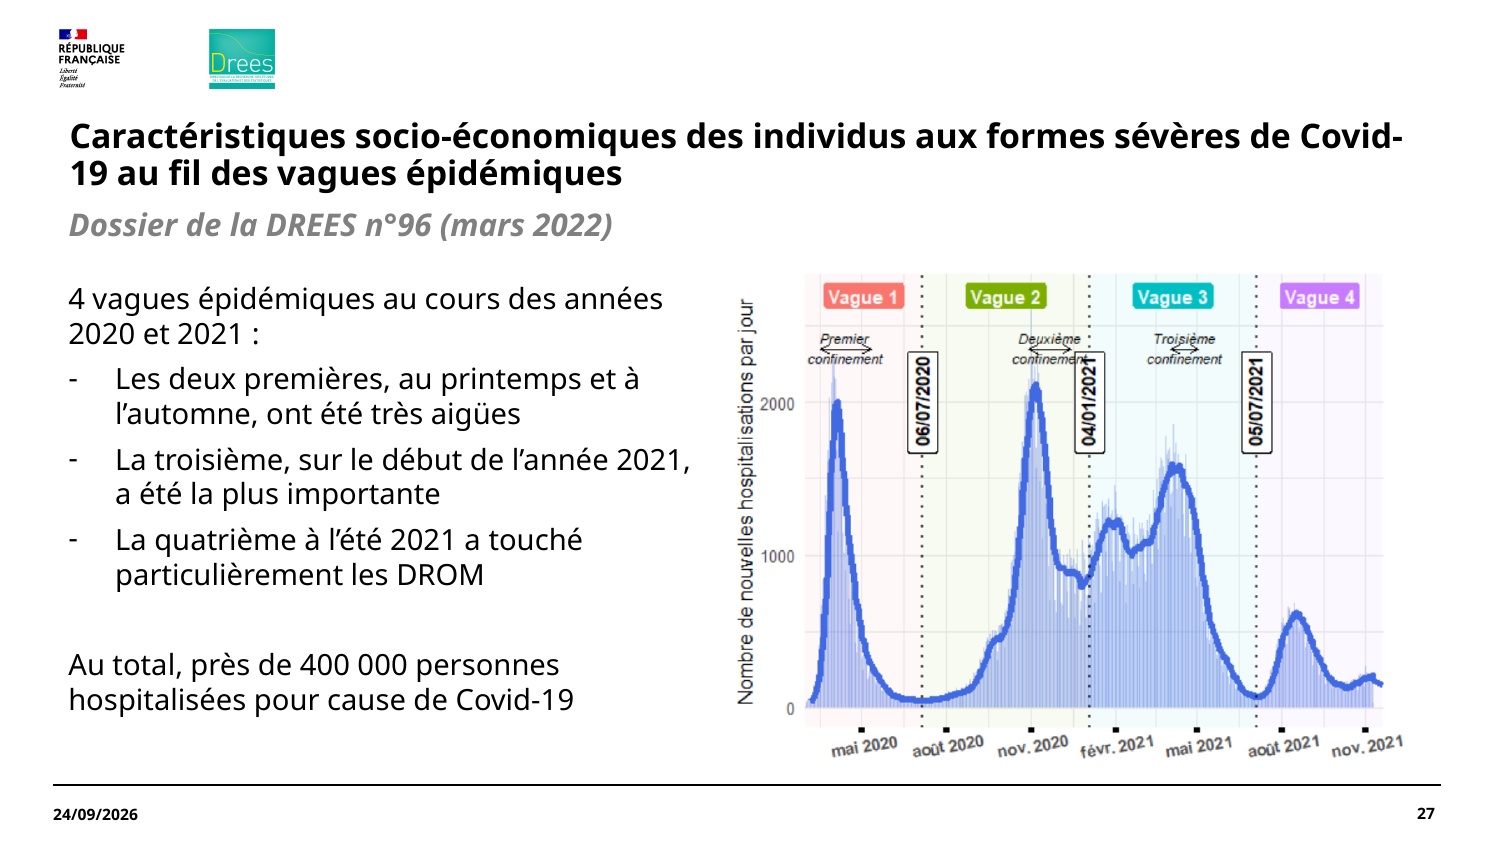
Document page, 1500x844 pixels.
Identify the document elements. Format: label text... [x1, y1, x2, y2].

picture [702, 257, 1440, 775]
title Caractéristiques socio-économiques des individus aux formes sévères de Covid-19 au fil des vagues épidémiques [53, 112, 1436, 201]
slide_number 25/11/2024 [53, 787, 246, 844]
picture [209, 29, 275, 89]
picture [47, 17, 136, 107]
list Dossier de la DREES n°96 (mars 2022) [53, 204, 1436, 245]
list 4 vagues épidémiques au cours des années 2020 et 2021 : Les deux premières, au printemps et à l’automne, ont été très aigües La troisième, sur le début de l’année 2021, a été la plus importante La quatrième à l’été 2021 a touché particulièrement les DROM Au total, près de 400 000 personnes hospitalisées pour cause de Covid-19 [53, 280, 702, 753]
